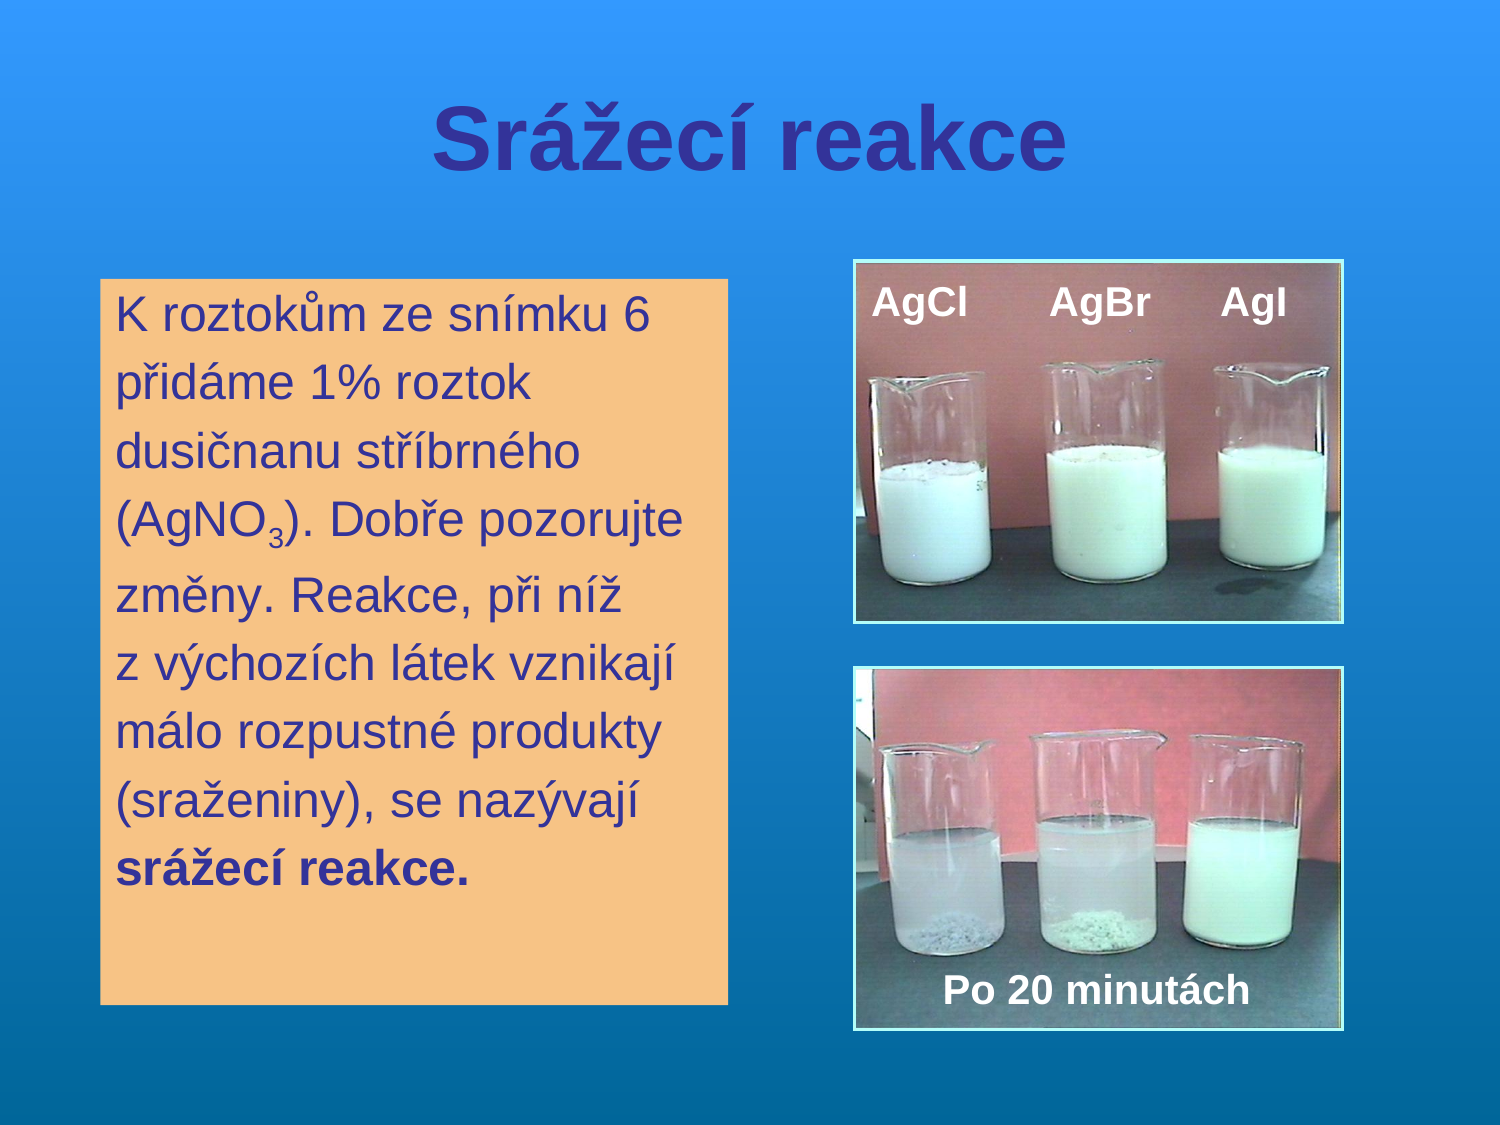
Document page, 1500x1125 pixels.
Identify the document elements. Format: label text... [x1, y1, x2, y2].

text_box [856, 668, 1341, 1028]
text_box Po 20 minutách [864, 955, 1329, 1021]
text_box [856, 262, 1341, 622]
list K roztokům ze snímku 6 přidáme 1% roztok dusičnanu stříbrného (AgNO3). Dobře pozorujte změny. Reakce, při níž z výchozích látek vznikají málo rozpustné produkty (sraženiny), se nazývají srážecí reakce. [100, 278, 729, 1006]
text_box AgCl AgBr AgI [856, 267, 1339, 333]
title Srážecí reakce [75, 45, 1426, 233]
